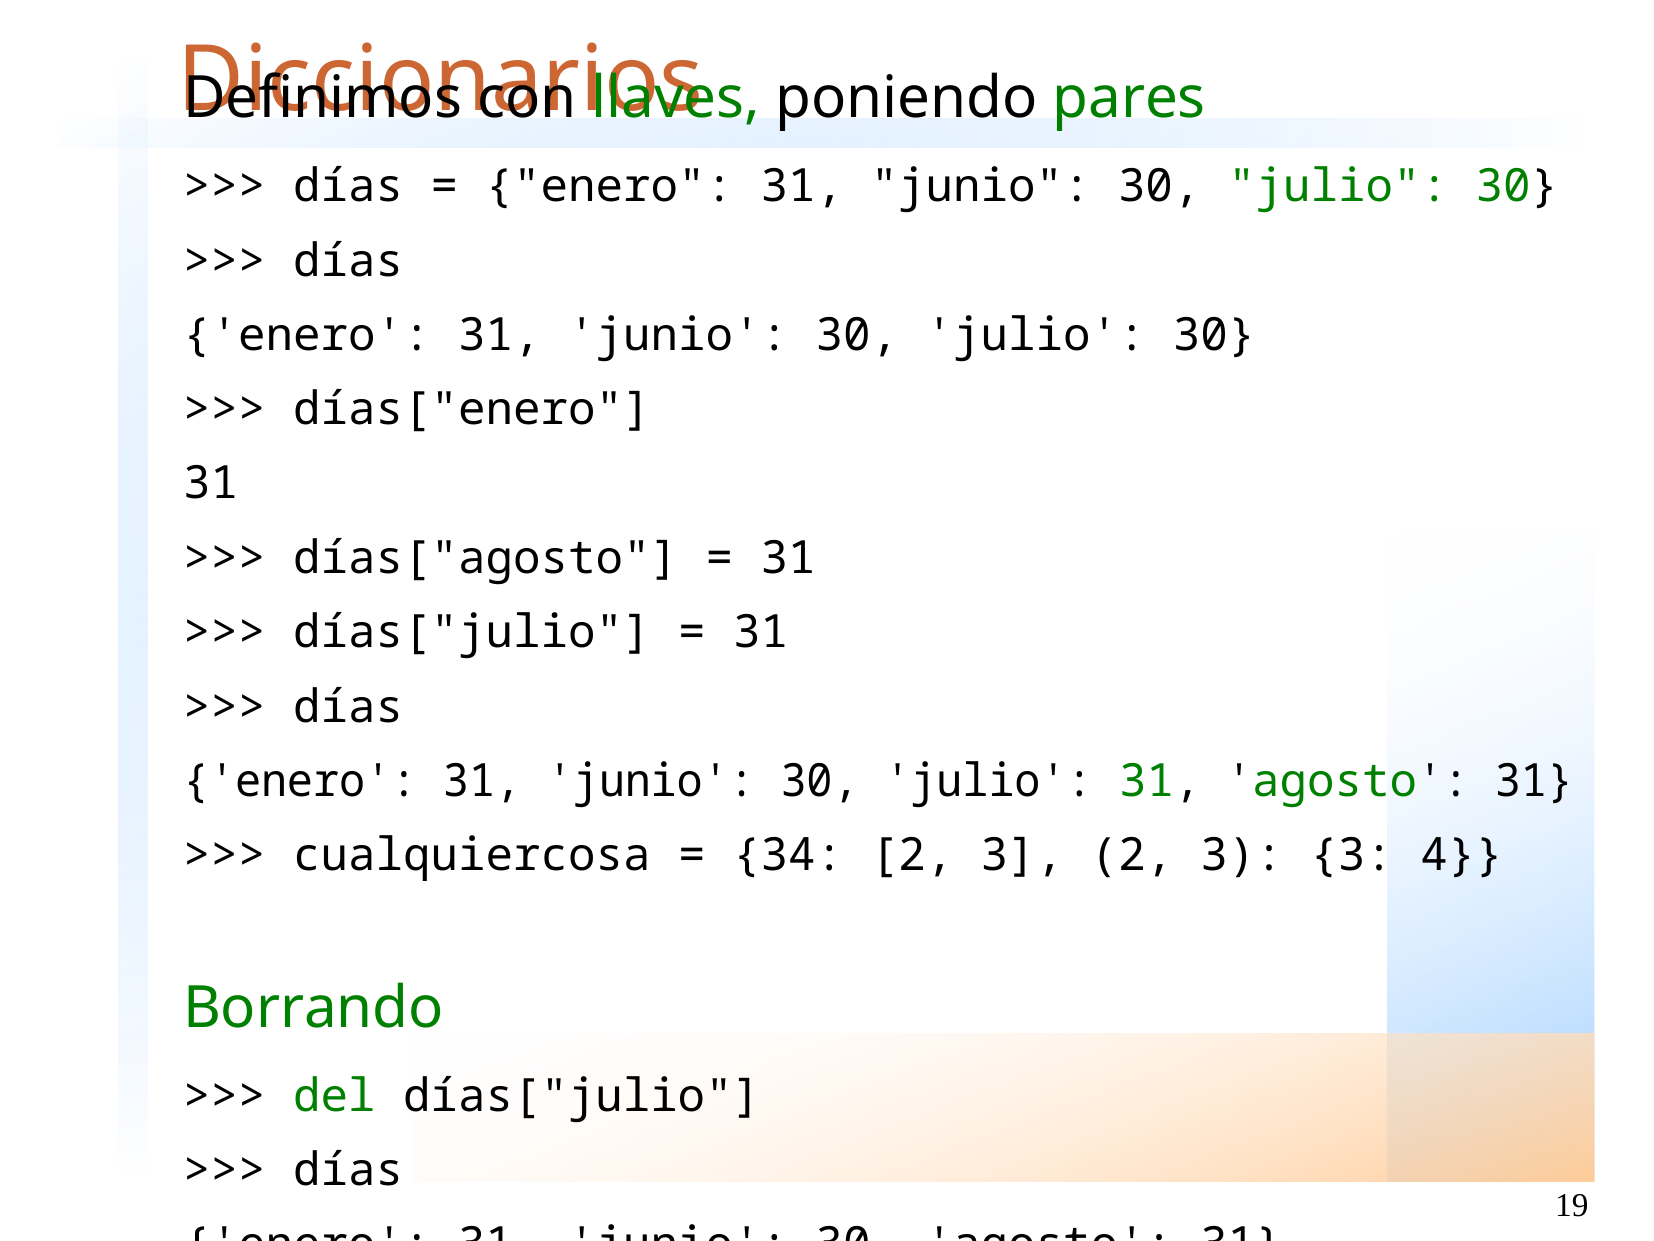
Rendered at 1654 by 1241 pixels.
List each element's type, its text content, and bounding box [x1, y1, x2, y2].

title Diccionarios [177, 0, 1595, 147]
text_box Definimos con llaves, poniendo pares >>> días = {"enero": 31, "junio": 30, "julio": 30} >>> días {'enero': 31, 'junio': 30, 'julio': 30} >>> días["enero"] 31 >>> días["agosto"] = 31 >>> días["julio"] = 31 >>> días {'enero': 31, 'junio': 30, 'julio': 31, 'agosto': 31} >>> cualquiercosa = {34: [2, 3], (2, 3): {3: 4}} Borrando >>> del días["julio"] >>> días {'enero': 31, 'junio': 30, 'agosto': 31} [147, 147, 1595, 1182]
